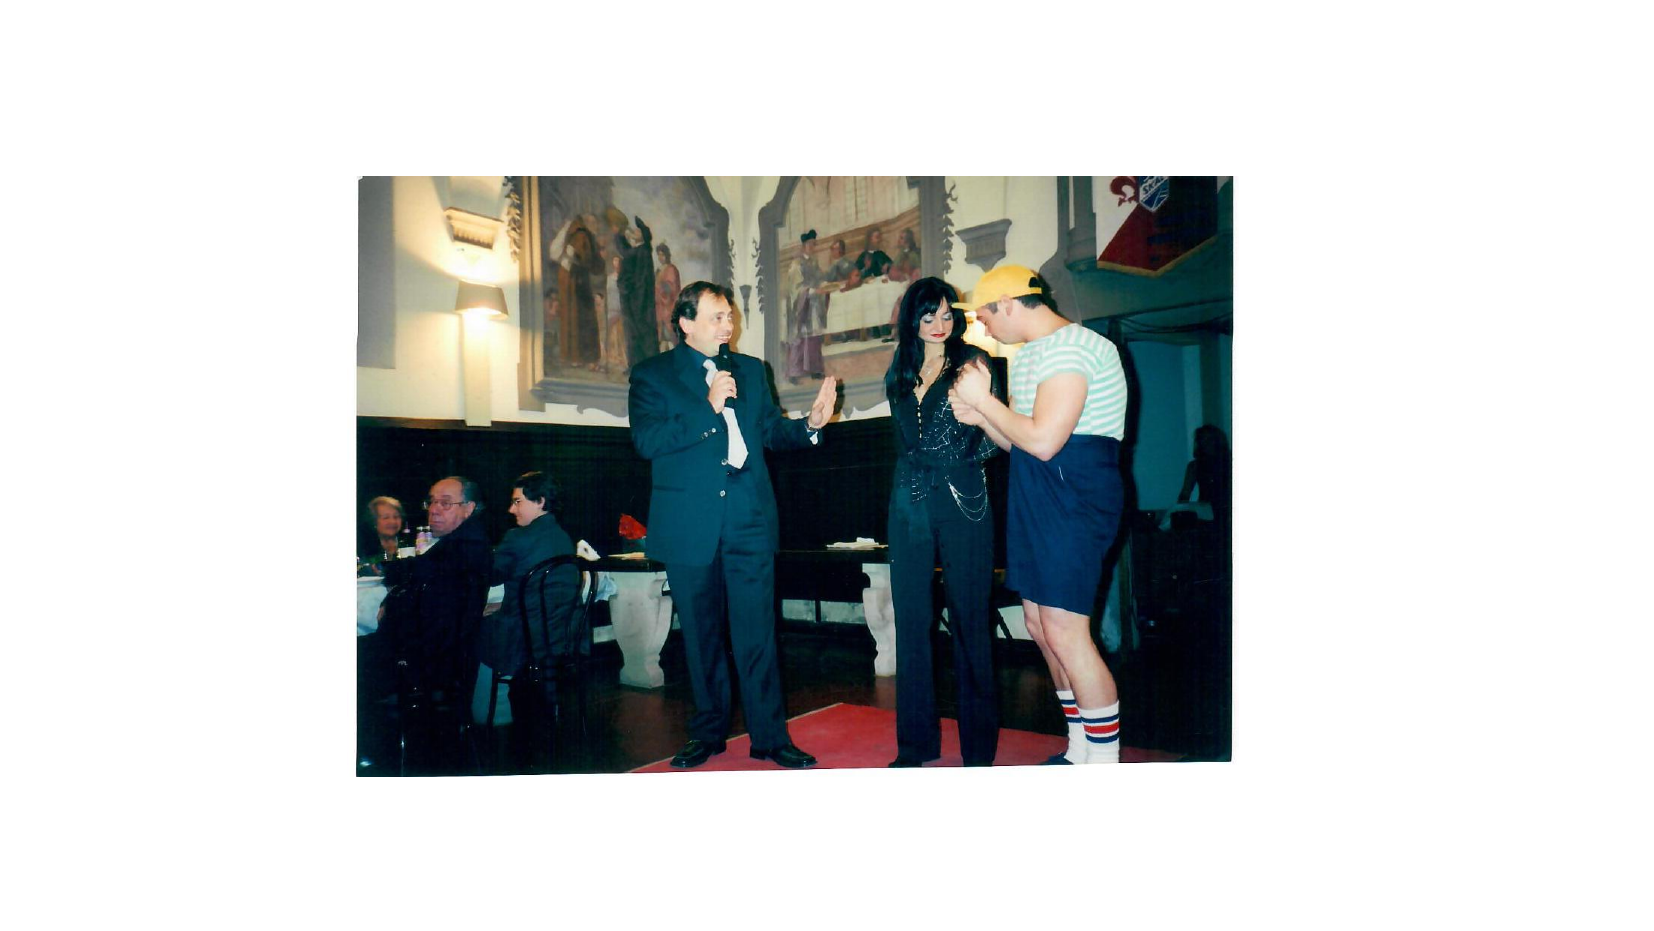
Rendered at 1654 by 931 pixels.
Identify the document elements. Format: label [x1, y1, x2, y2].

picture [347, 176, 1239, 777]
